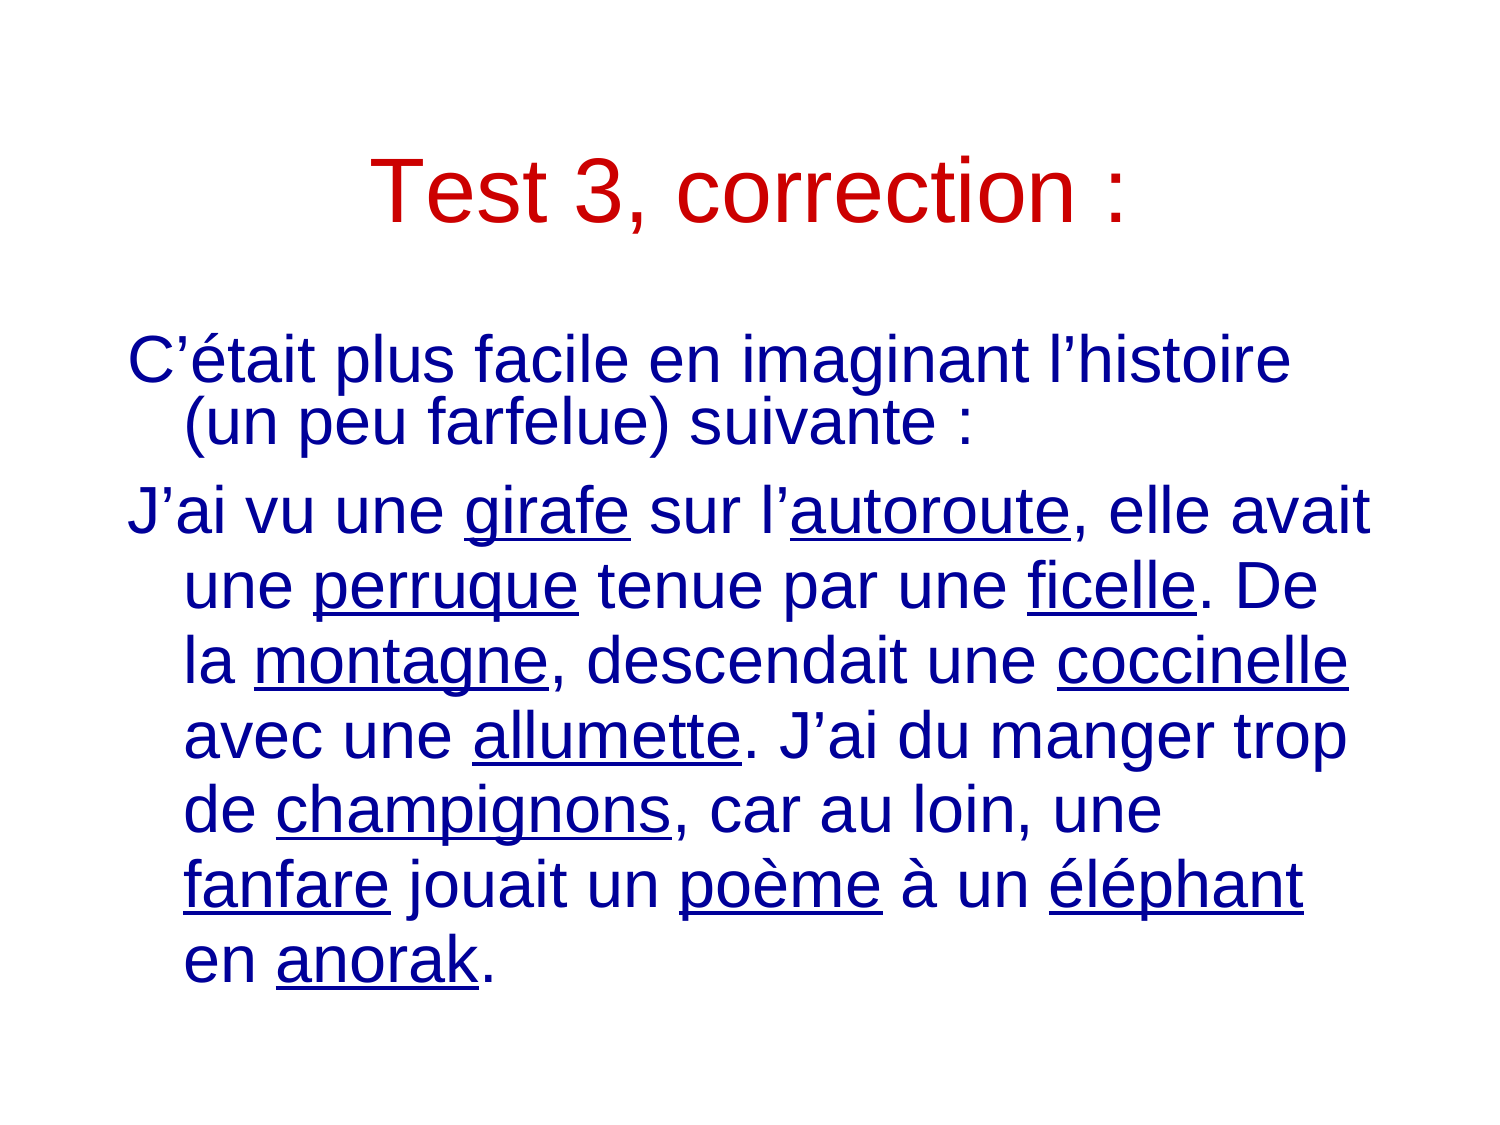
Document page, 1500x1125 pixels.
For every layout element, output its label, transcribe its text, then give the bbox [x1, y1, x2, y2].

title Test 3, correction : [112, 76, 1388, 312]
list C’était plus facile en imaginant l’histoire (un peu farfelue) suivante : J’ai vu une girafe sur l’autoroute, elle avait une perruque tenue par une ficelle. De la montagne, descendait une coccinelle avec une allumette. J’ai du manger trop de champignons, car au loin, une fanfare jouait un poème à un éléphant en anorak. [112, 324, 1388, 1034]
